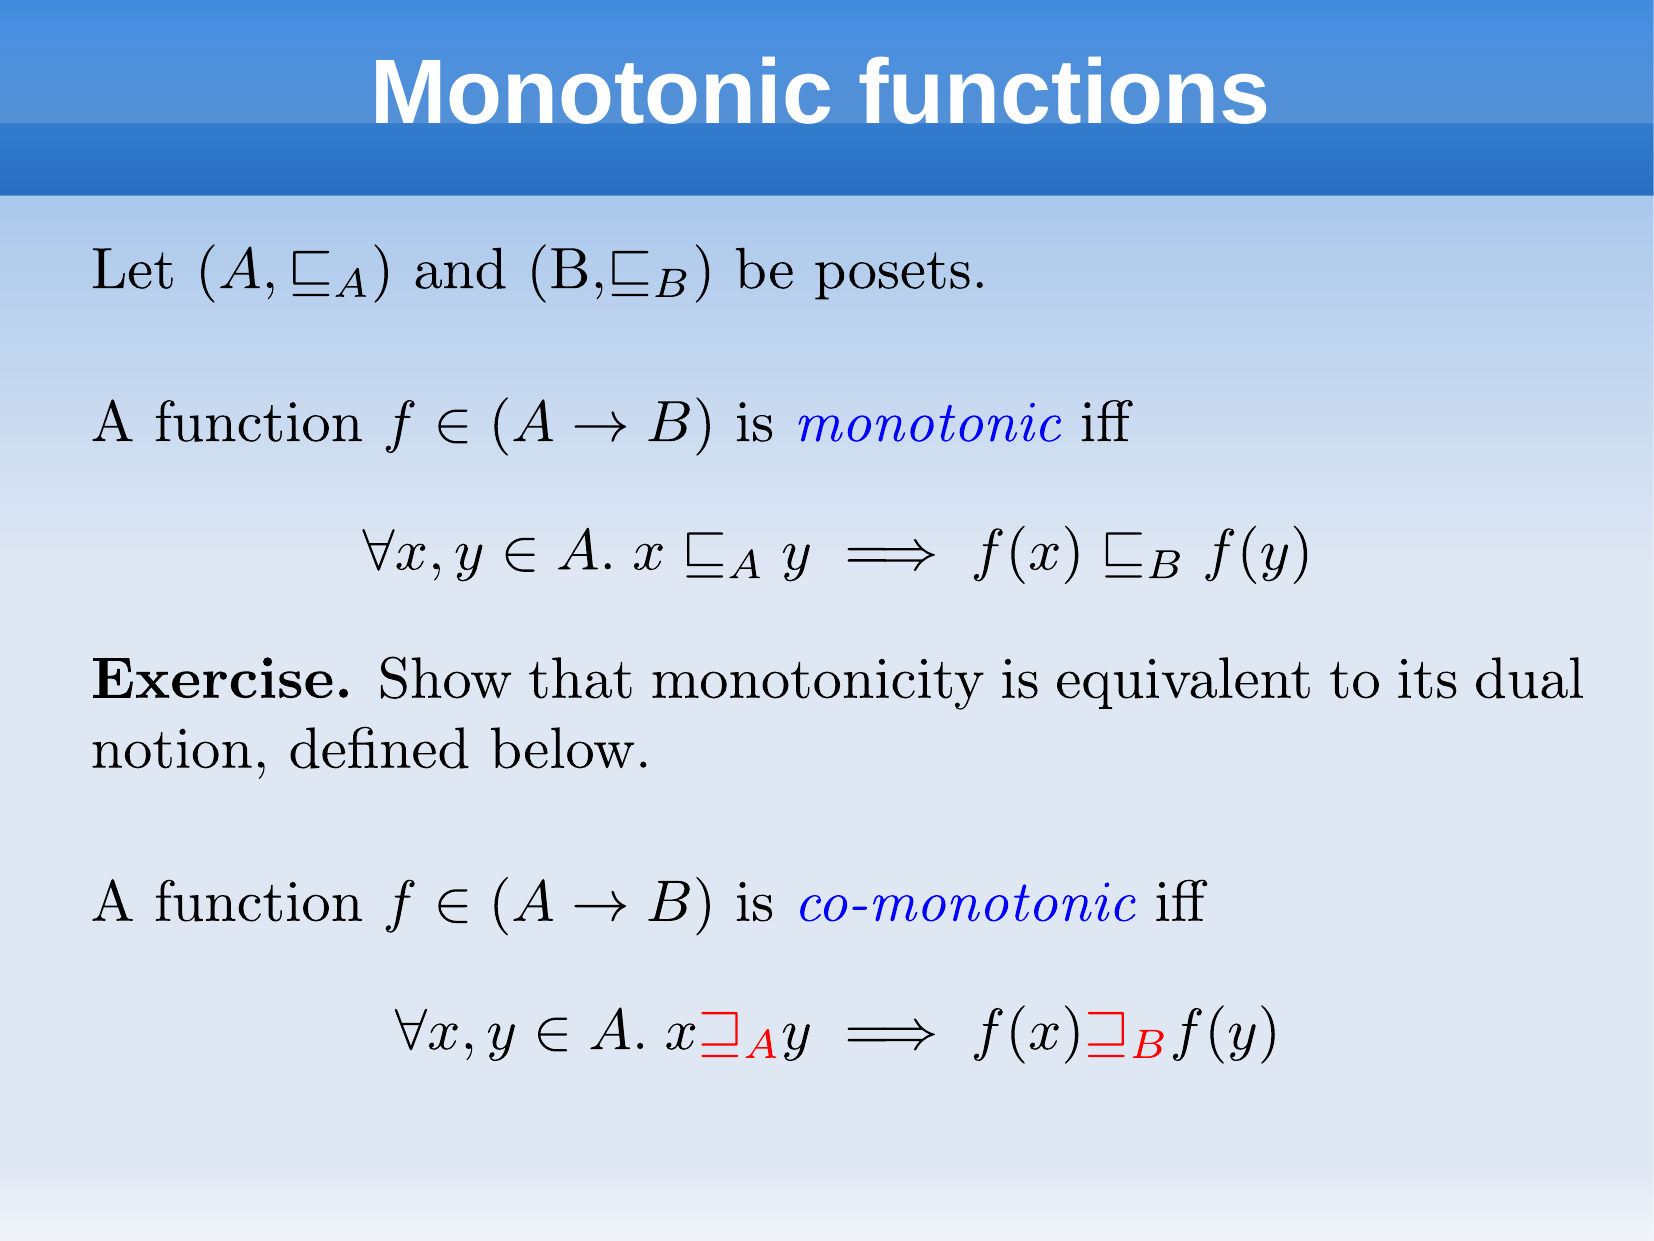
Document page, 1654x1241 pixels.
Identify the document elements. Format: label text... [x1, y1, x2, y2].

title Monotonic functions [76, 0, 1565, 188]
picture [0, 0, 1654, 1241]
